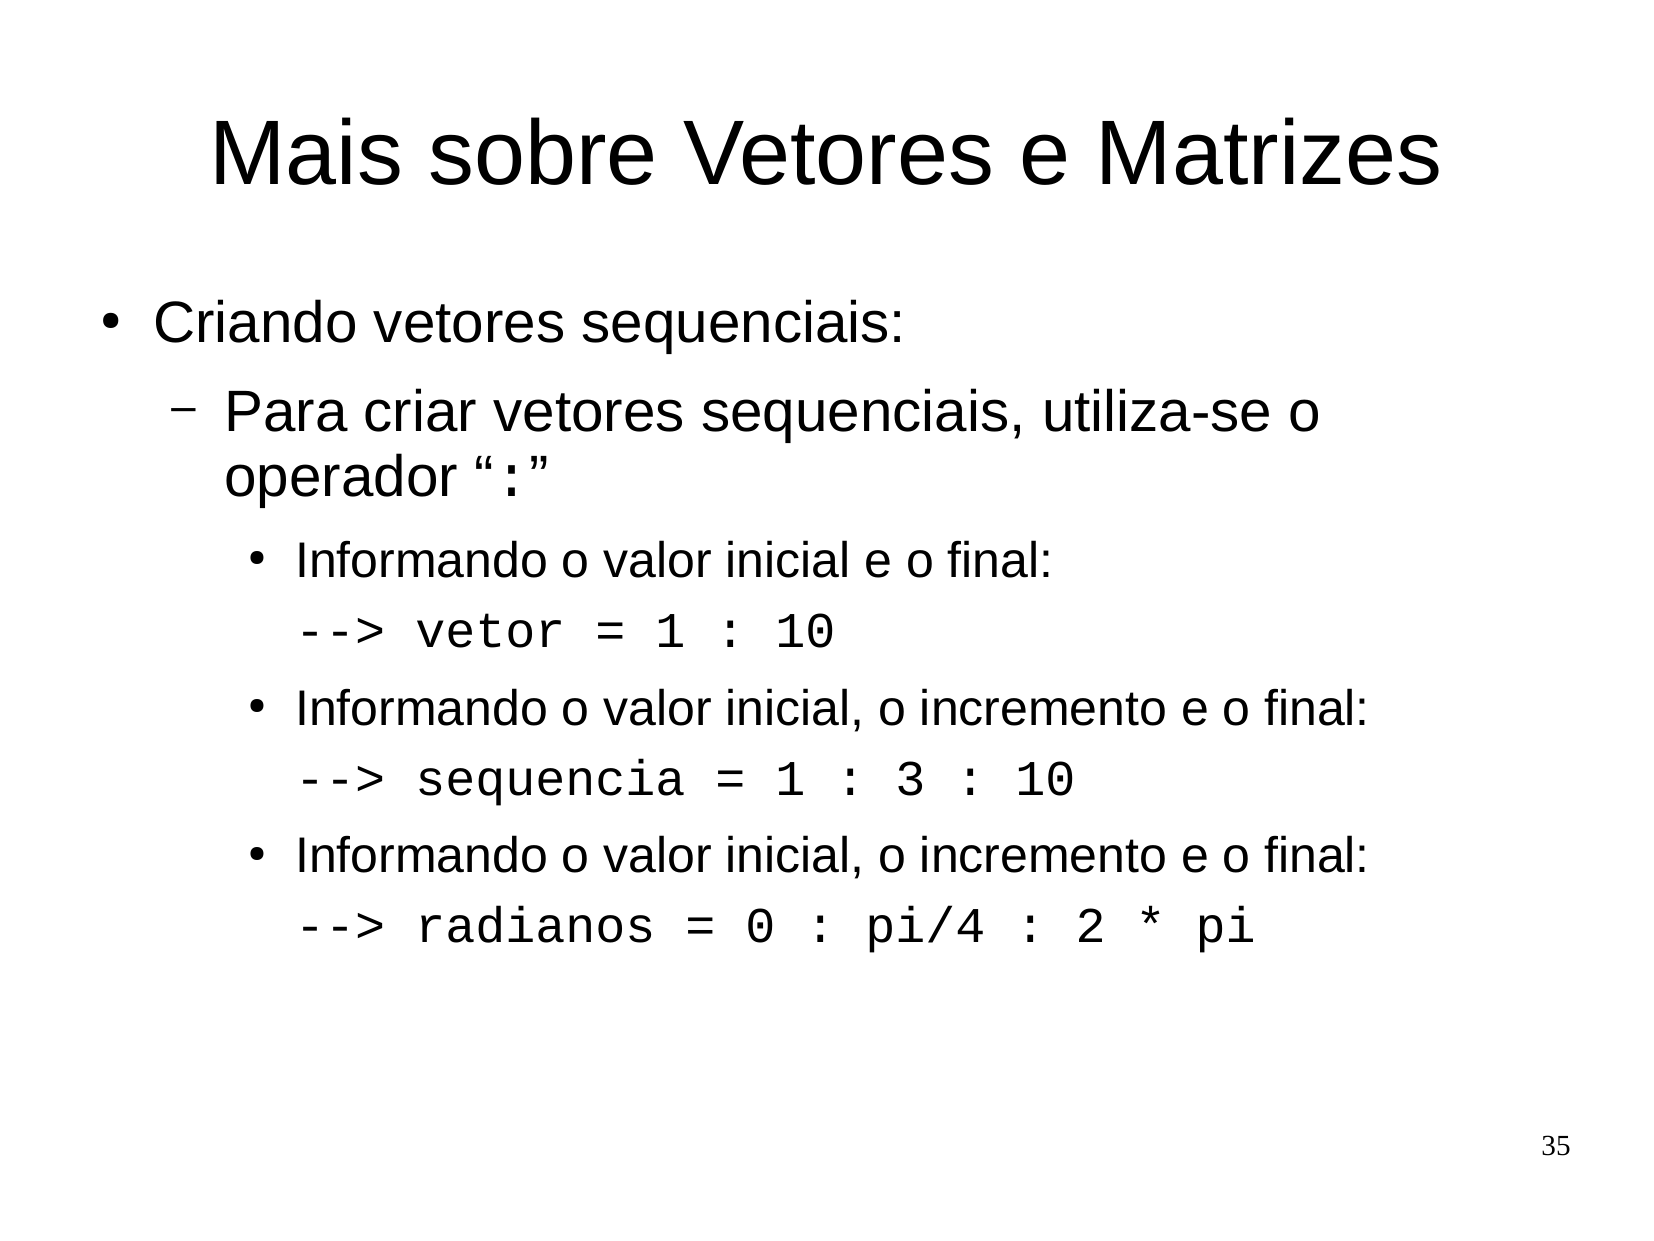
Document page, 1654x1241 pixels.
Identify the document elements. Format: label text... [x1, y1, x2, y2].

list Criando vetores sequenciais: Para criar vetores sequenciais, utiliza-se o operador “:” Informando o valor inicial e o final: --> vetor = 1 : 10 Informando o valor inicial, o incremento e o final: --> sequencia = 1 : 3 : 10 Informando o valor inicial, o incremento e o final: --> radianos = 0 : pi/4 : 2 * pi [82, 290, 1571, 1123]
title Mais sobre Vetores e Matrizes [82, 49, 1571, 257]
